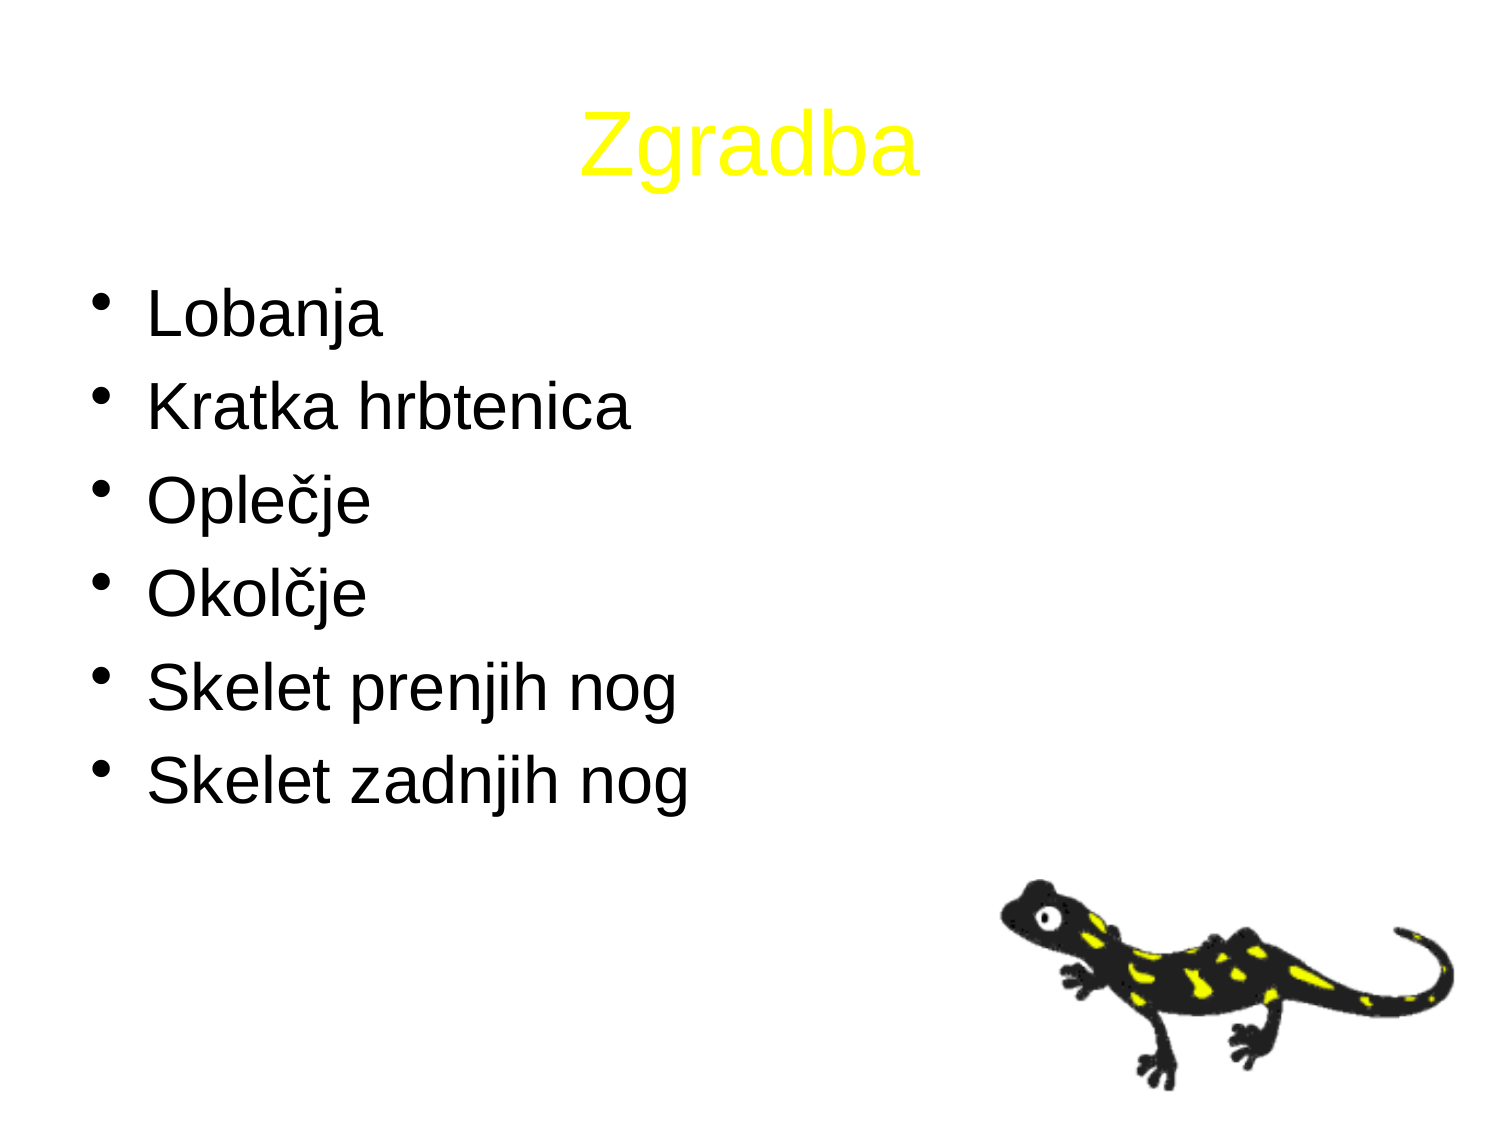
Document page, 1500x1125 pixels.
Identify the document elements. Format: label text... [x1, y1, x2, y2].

picture [998, 879, 1457, 1094]
title Zgradba [75, 45, 1425, 233]
list Lobanja Kratka hrbtenica Oplečje Okolčje Skelet prenjih nog Skelet zadnjih nog [75, 262, 1424, 1005]
